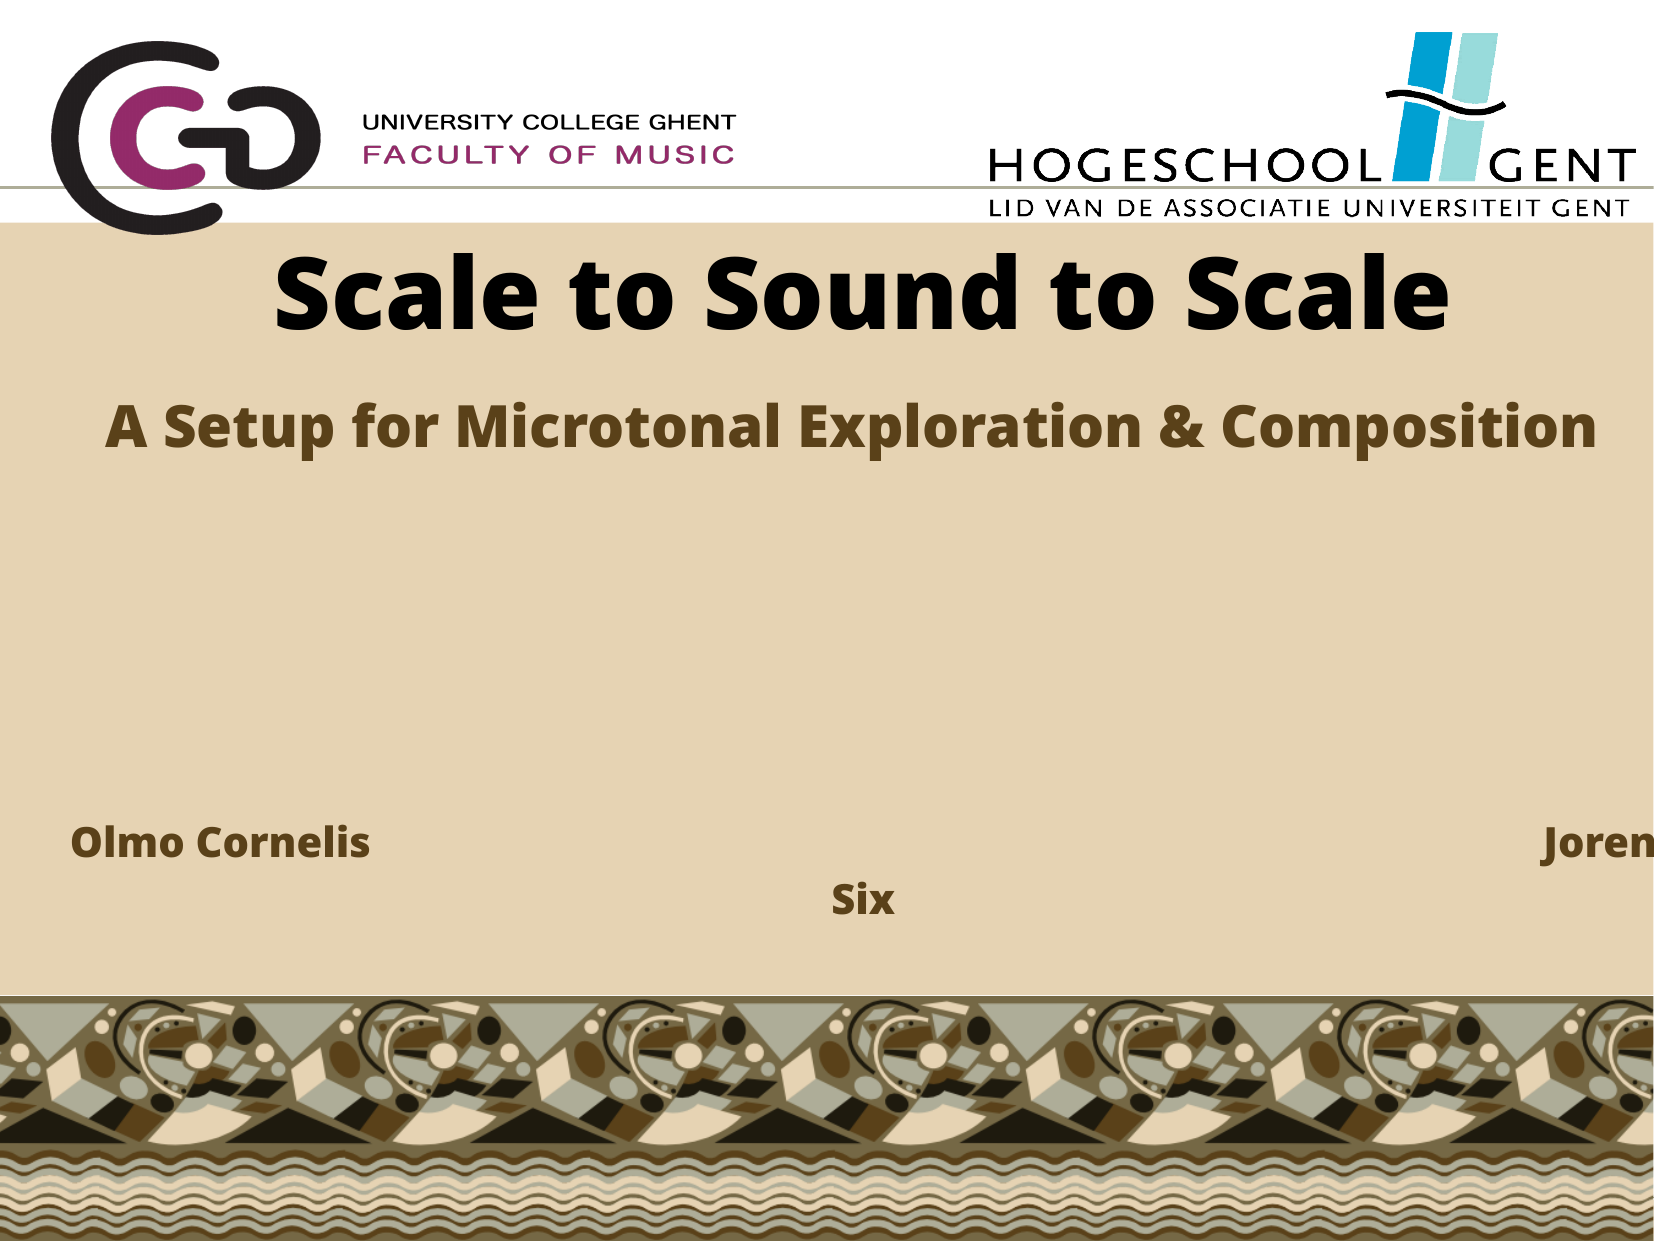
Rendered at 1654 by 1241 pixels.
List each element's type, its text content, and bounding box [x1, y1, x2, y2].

picture [0, 996, 1654, 1241]
title Scale to Sound to Scale A Setup for Microtonal Exploration & Composition Olmo Cornelis Joren Six [0, 245, 1654, 996]
picture [43, 37, 751, 244]
picture [986, 32, 1636, 222]
